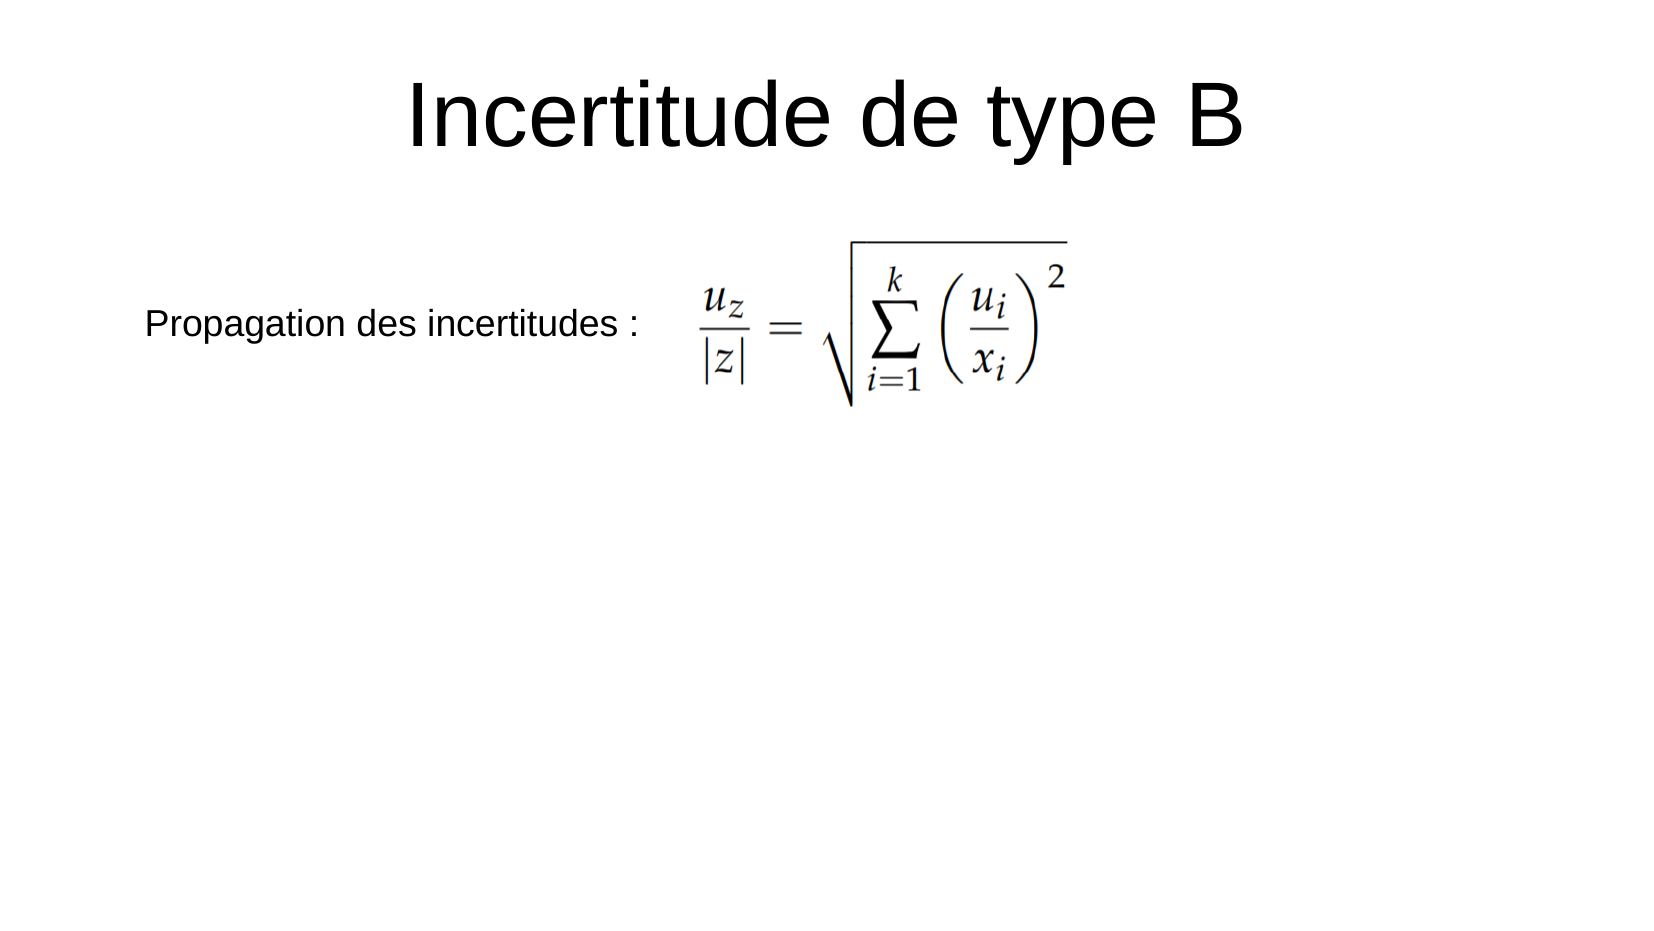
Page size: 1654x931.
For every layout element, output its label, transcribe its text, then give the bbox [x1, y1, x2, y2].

title Incertitude de type B [82, 37, 1571, 193]
text_box Propagation des incertitudes : [129, 295, 662, 395]
picture [673, 214, 1080, 426]
